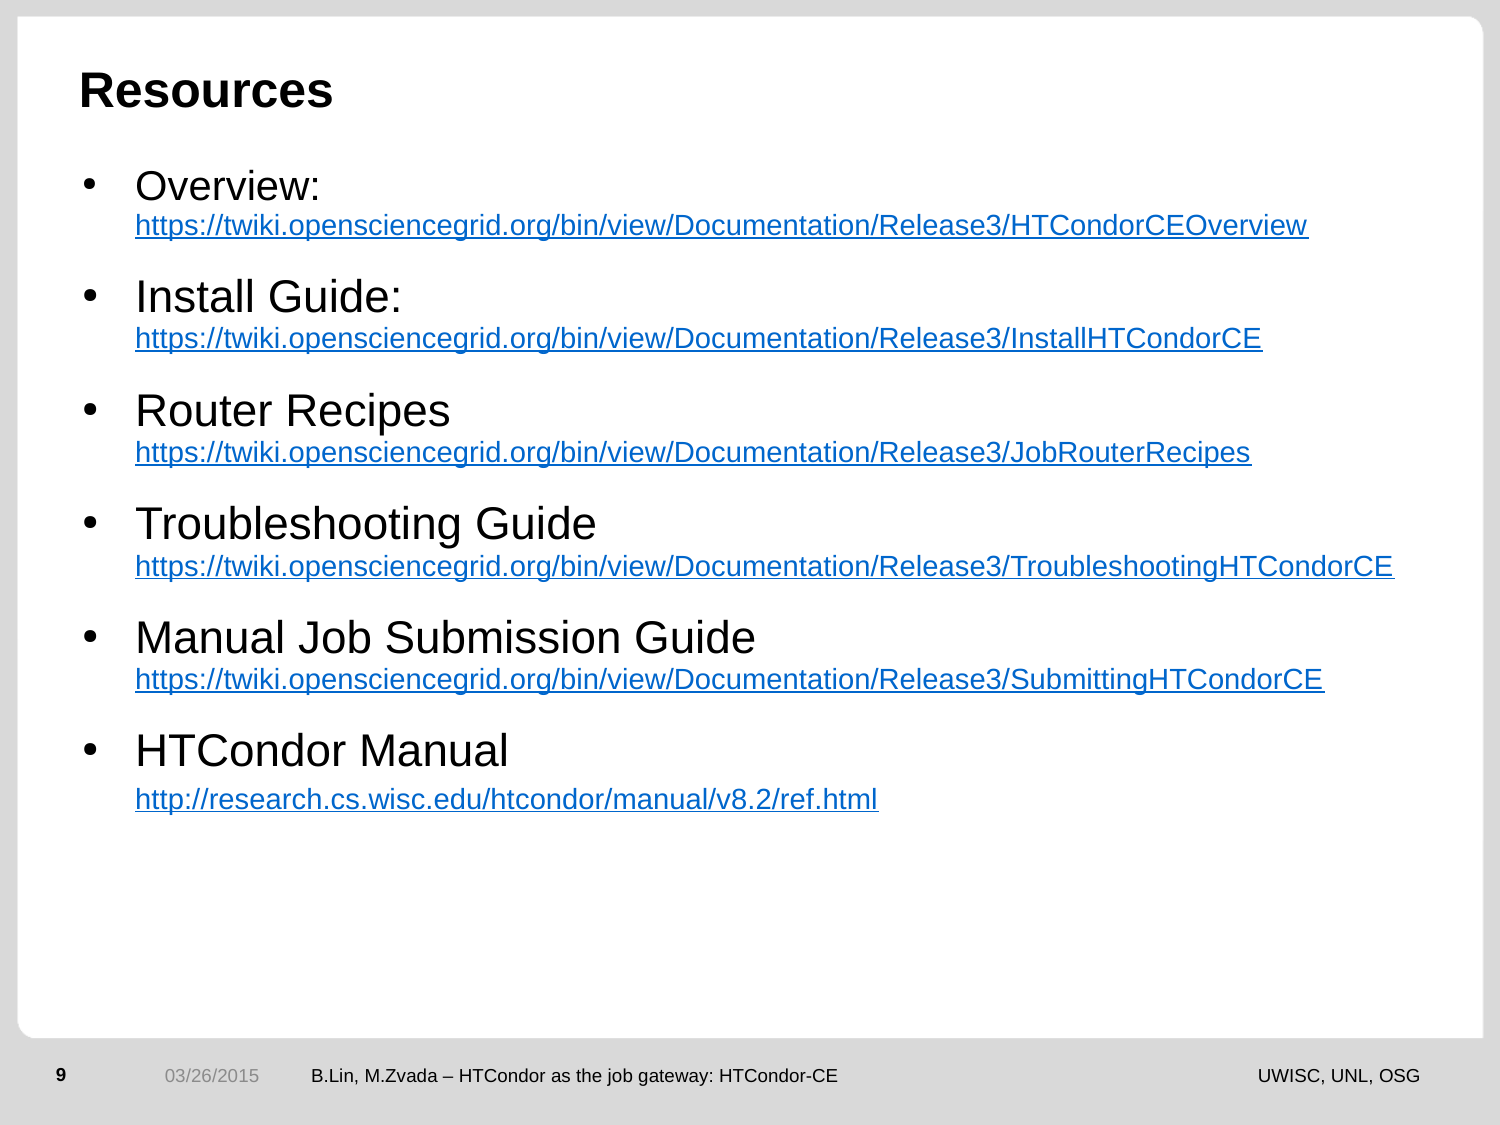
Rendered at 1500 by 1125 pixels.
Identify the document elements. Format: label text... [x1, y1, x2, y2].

title Resources [64, 54, 1261, 147]
list Overview: https://twiki.opensciencegrid.org/bin/view/Documentation/Release3/HTCondorCEOverview Install Guide: https://twiki.opensciencegrid.org/bin/view/Documentation/Release3/InstallHTCondorCE Router Recipeshttps://twiki.opensciencegrid.org/bin/view/Documentation/Release3/JobRouterRecipes Troubleshooting Guide https://twiki.opensciencegrid.org/bin/view/Documentation/Release3/TroubleshootingHTCondorCE Manual Job Submission Guide https://twiki.opensciencegrid.org/bin/view/Documentation/Release3/SubmittingHTCondorCE HTCondor Manual http://research.cs.wisc.edu/htcondor/manual/v8.2/ref.html [64, 162, 1436, 1019]
picture [0, 0, 1500, 1125]
